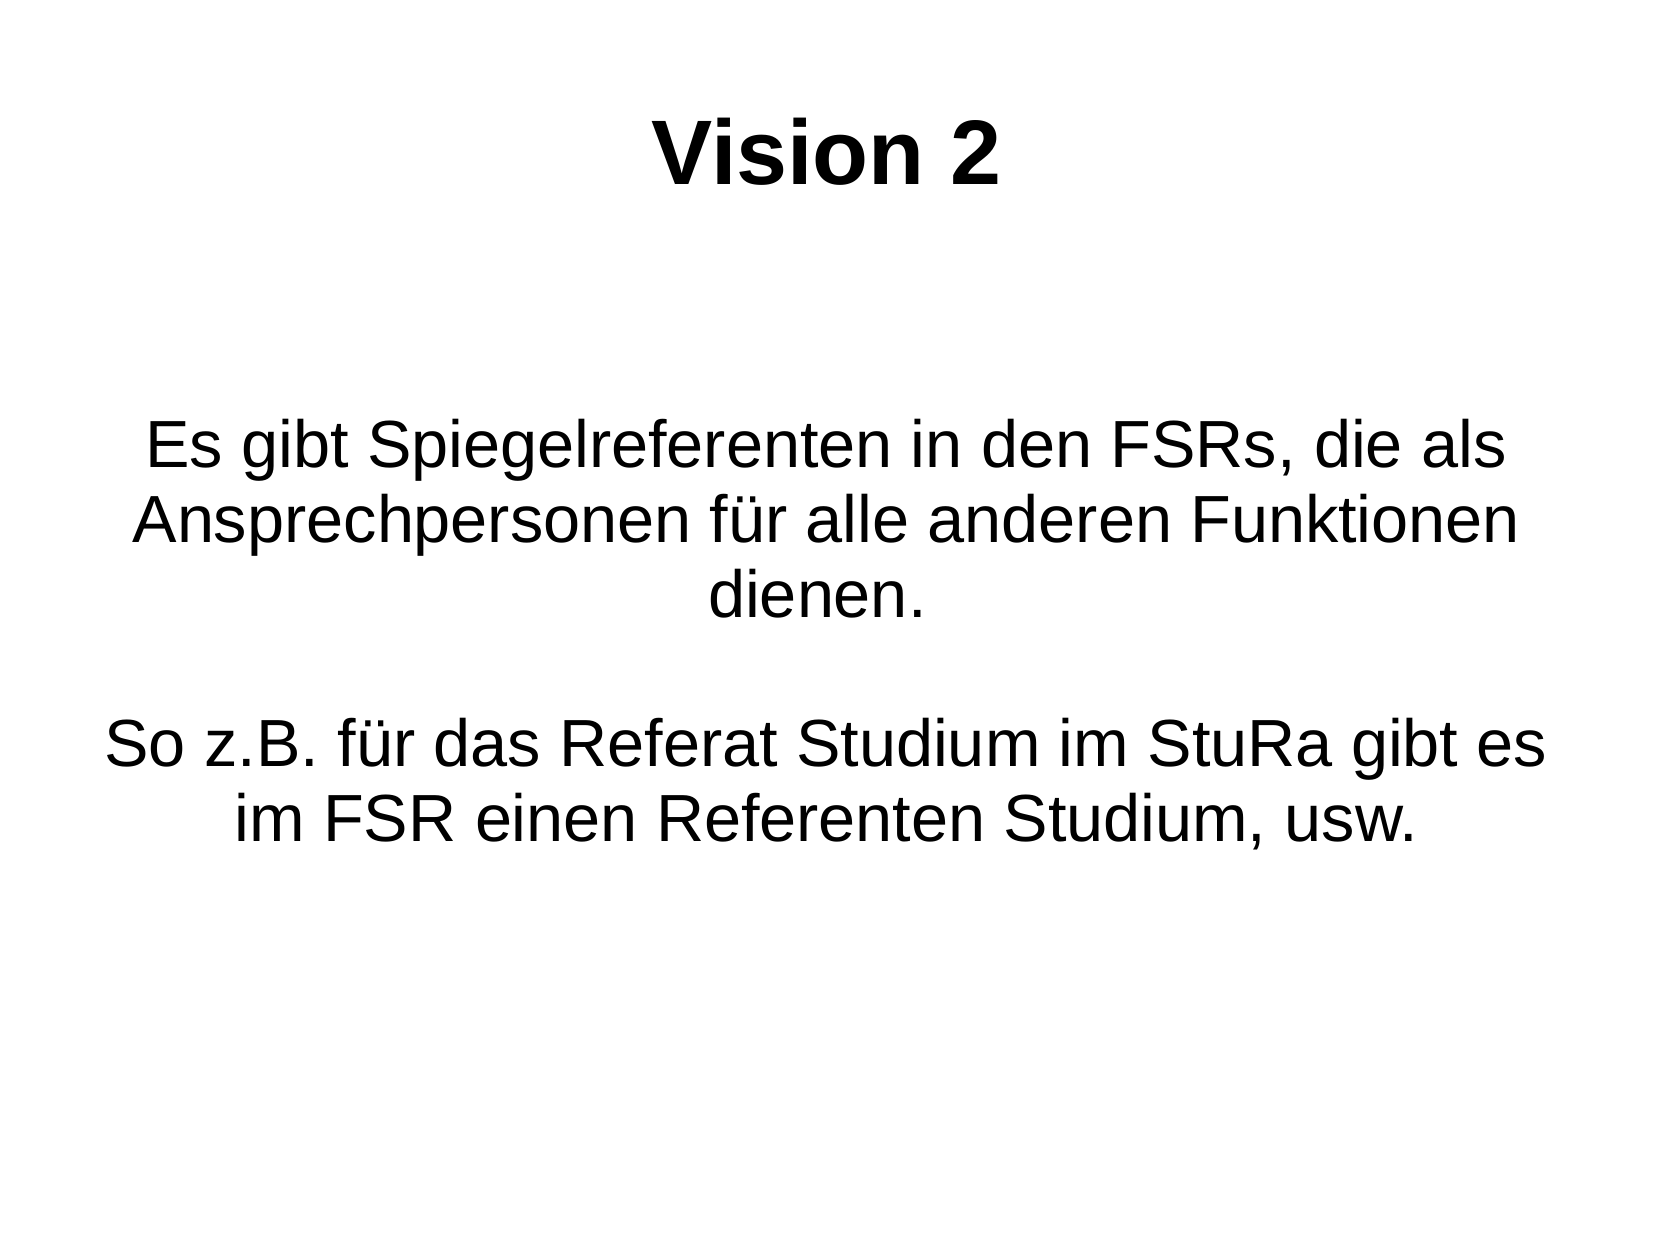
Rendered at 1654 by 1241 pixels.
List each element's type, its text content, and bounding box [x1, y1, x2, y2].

title Vision 2 [82, 49, 1571, 257]
subtitle Es gibt Spiegelreferenten in den FSRs, die als Ansprechpersonen für alle anderen Funktionen dienen. So z.B. für das Referat Studium im StuRa gibt es im FSR einen Referenten Studium, usw. [82, 290, 1571, 898]
